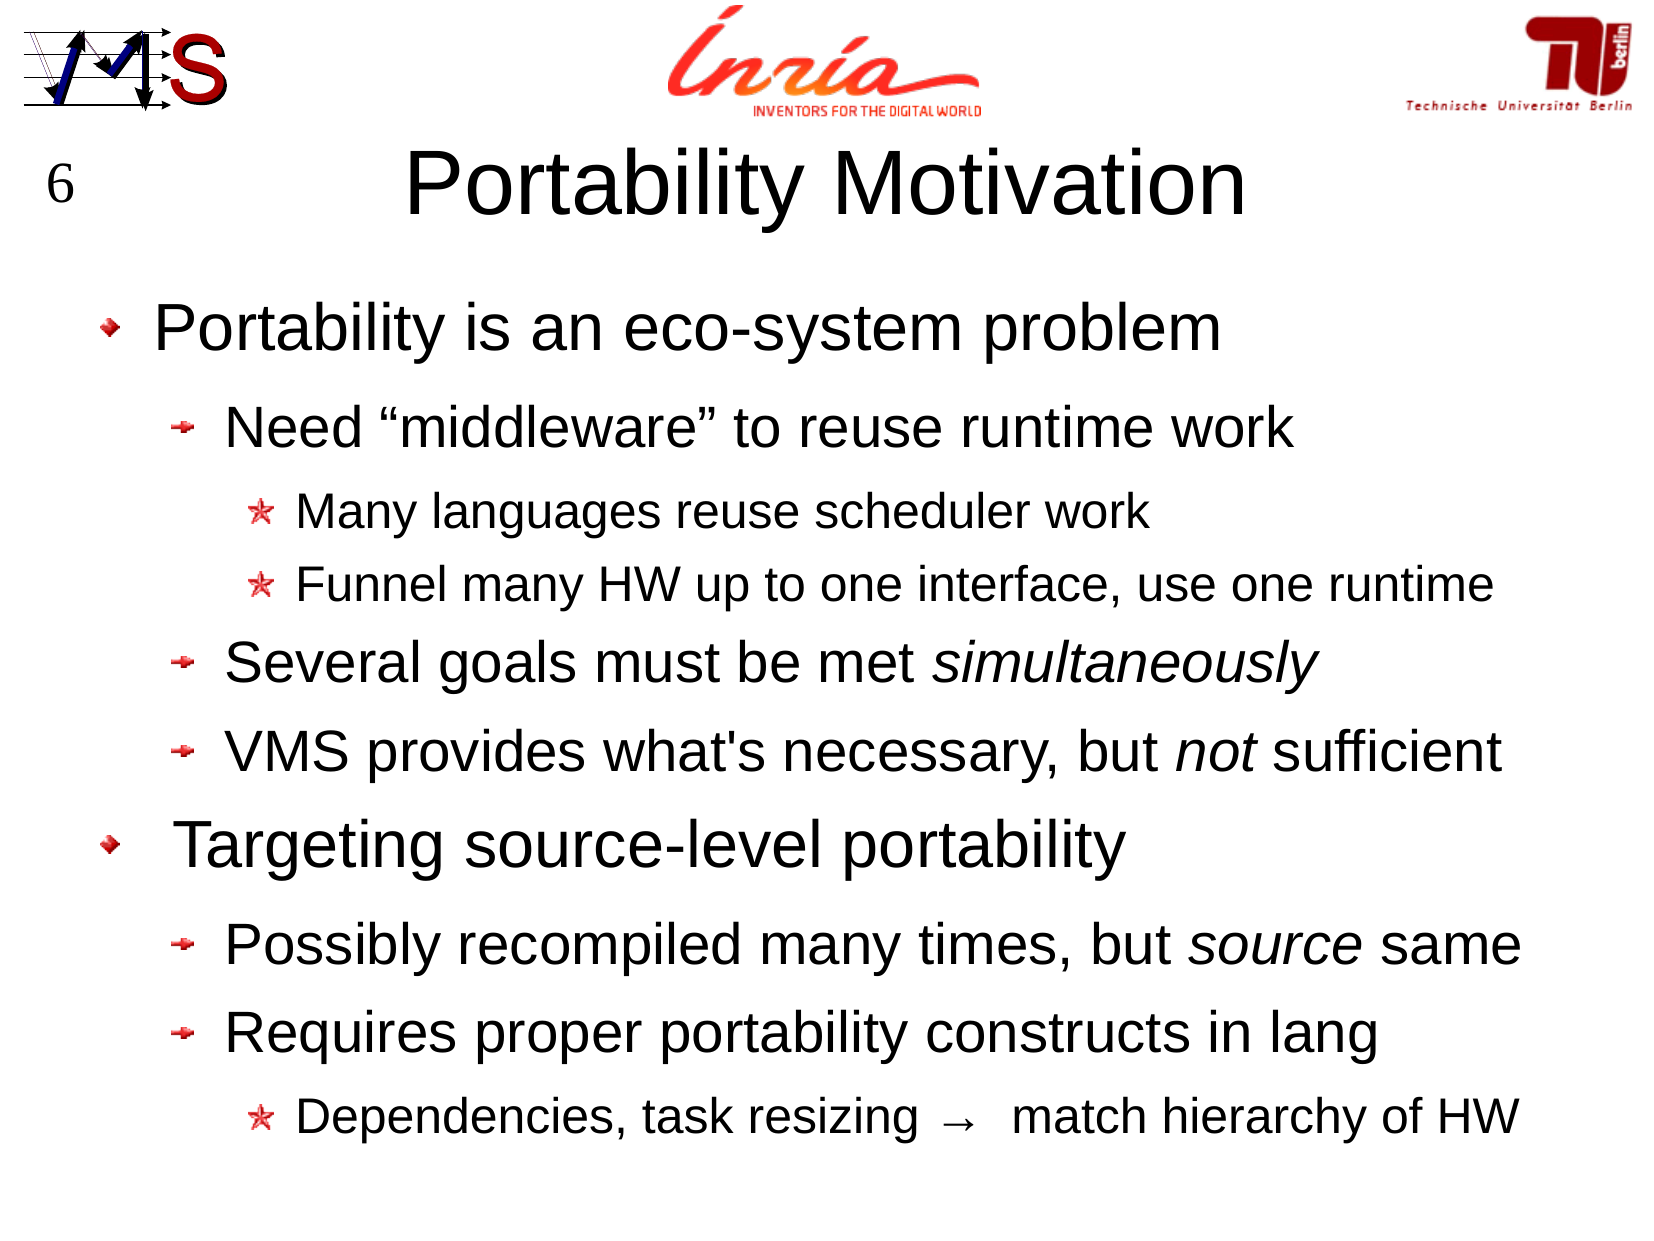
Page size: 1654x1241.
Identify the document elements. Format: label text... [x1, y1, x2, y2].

picture [668, 5, 981, 78]
picture [1303, 5, 1646, 123]
list Portability is an eco-system problem Need “middleware” to reuse runtime work Many languages reuse scheduler work Funnel many HW up to one interface, use one runtime Several goals must be met simultaneously VMS provides what's necessary, but not sufficient Targeting source-level portability Possibly recompiled many times, but source same Requires proper portability constructs in lang Dependencies, task resizing → match hierarchy of HW [82, 290, 1571, 1144]
title Portability Motivation [82, 78, 1571, 287]
